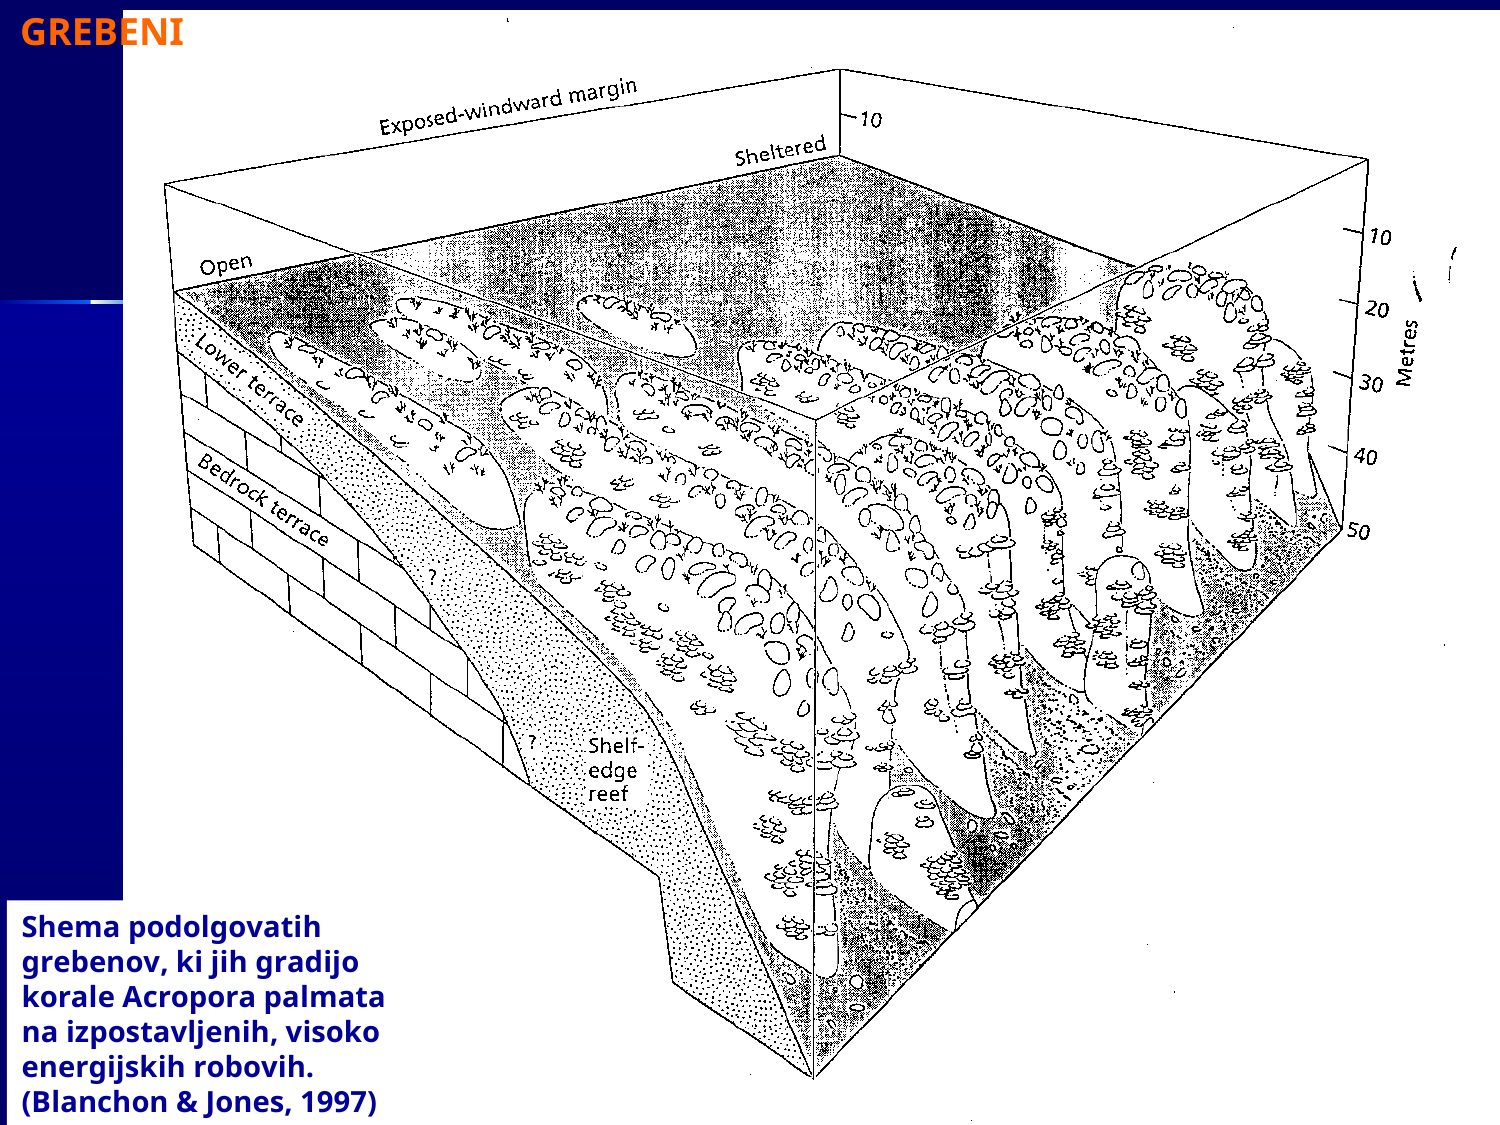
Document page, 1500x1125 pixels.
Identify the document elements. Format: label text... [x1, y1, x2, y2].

text_box Shema podolgovatih grebenov, ki jih gradijo korale Acropora palmata na izpostavljenih, visoko energijskih robovih. (Blanchon & Jones, 1997) [6, 900, 402, 1125]
picture [123, 10, 1500, 1125]
text_box GREBENI [5, 0, 200, 61]
